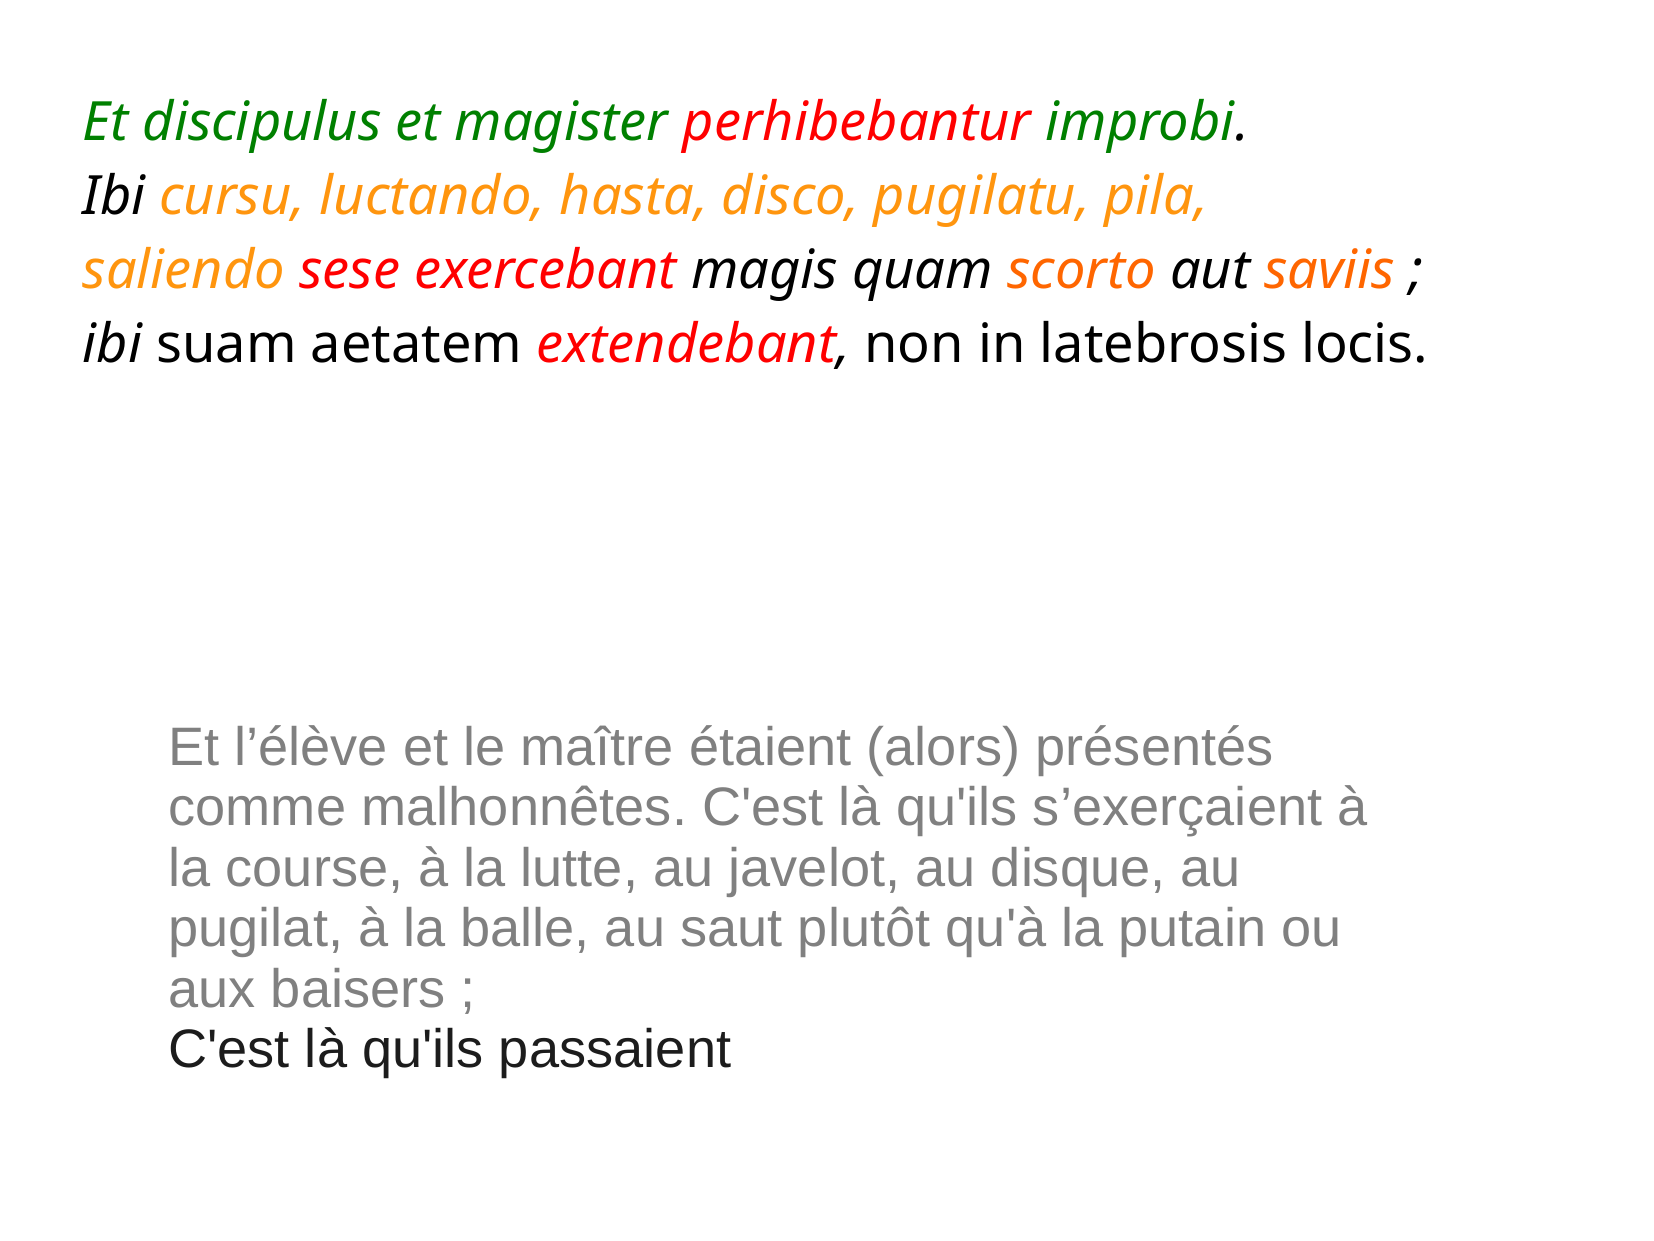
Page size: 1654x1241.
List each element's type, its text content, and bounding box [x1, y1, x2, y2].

text_box Et l’élève et le maître étaient (alors) présentés comme malhonnêtes. C'est là qu'ils s’exerçaient à la course, à la lutte, au javelot, au disque, au pugilat, à la balle, au saut plutôt qu'à la putain ou aux baisers ; C'est là qu'ils passaient [153, 708, 1406, 1087]
list Et discipulus et magister perhibebantur improbi. Ibi cursu, luctando, hasta, disco, pugilatu, pila, saliendo sese exercebant magis quam scorto aut saviis ; ibi suam aetatem extendebant, non in latebrosis locis. [82, 82, 1571, 1109]
